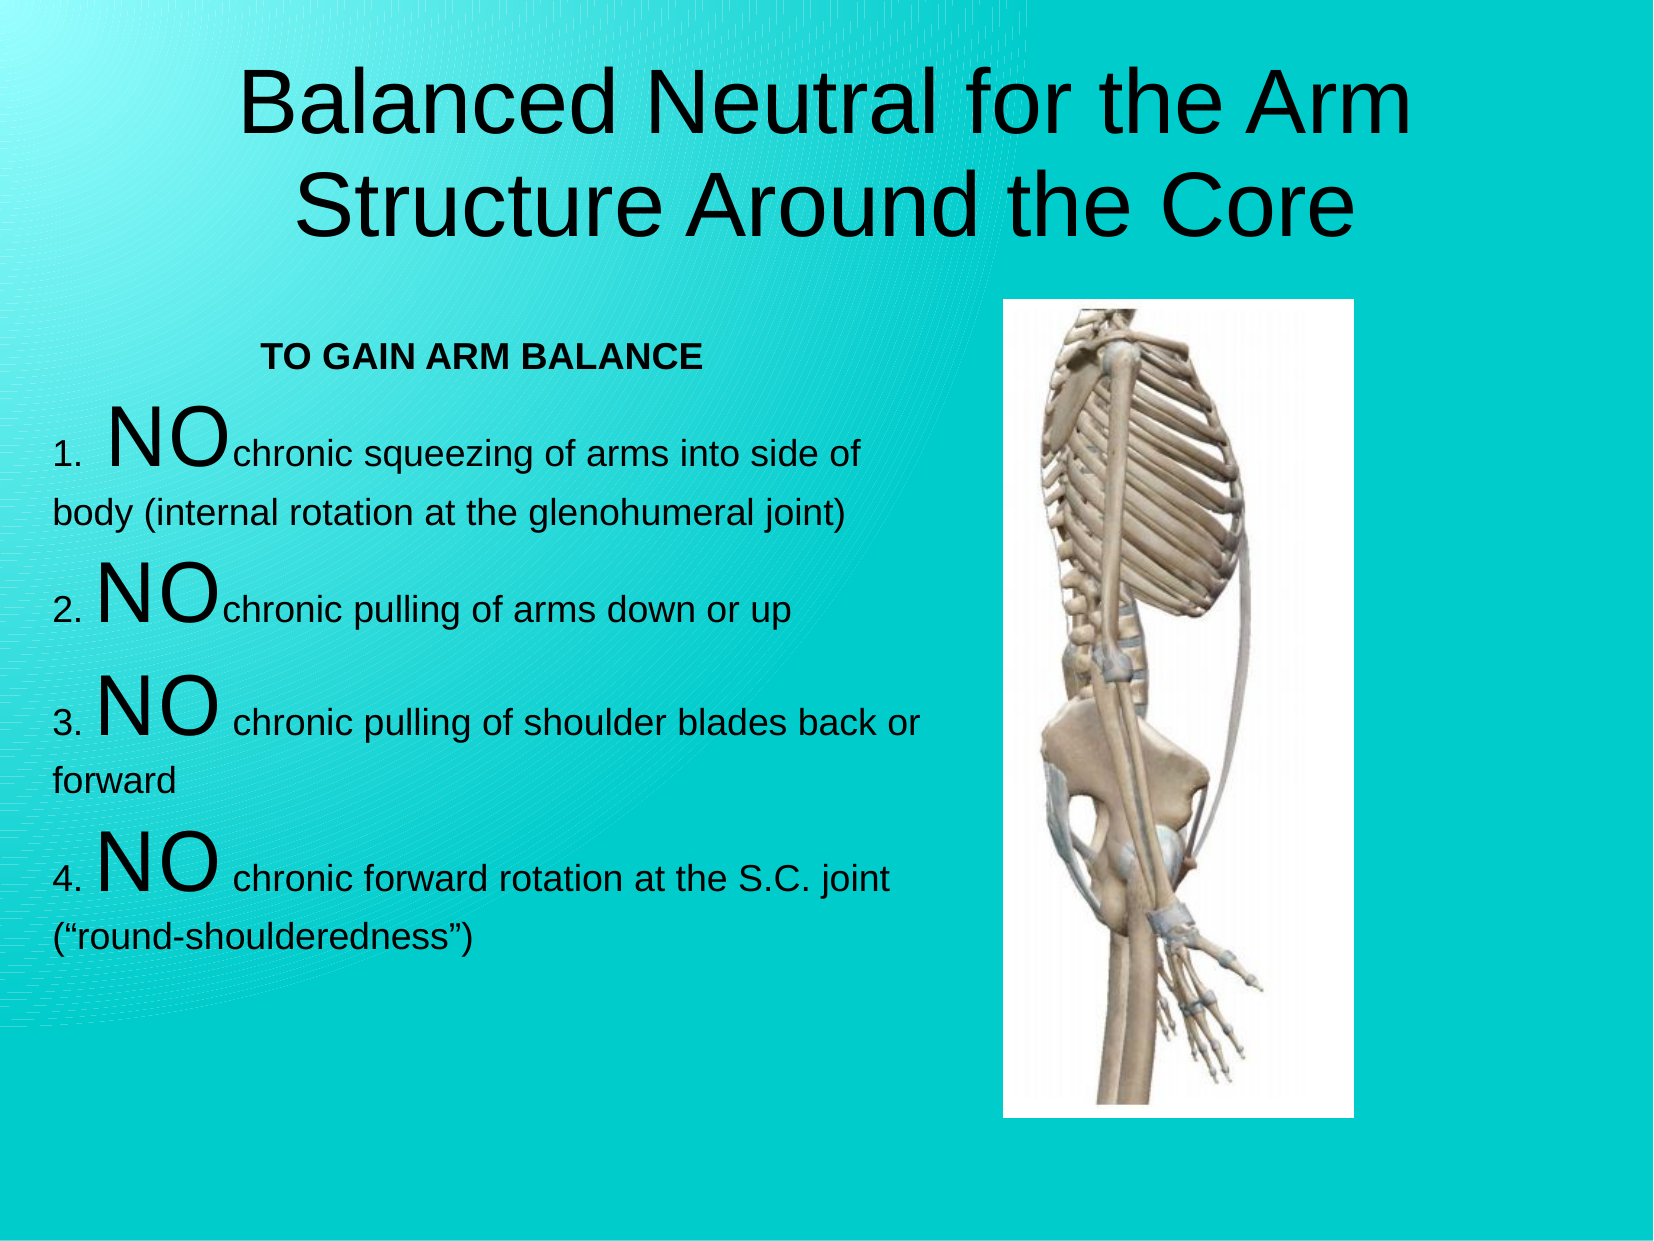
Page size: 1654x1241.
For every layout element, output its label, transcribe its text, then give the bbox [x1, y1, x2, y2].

picture [1003, 299, 1354, 1118]
text_box TO GAIN ARM BALANCE 1. NOchronic squeezing of arms into side of body (internal rotation at the glenohumeral joint) 2. NOchronic pulling of arms down or up 3. NO chronic pulling of shoulder blades back or forward 4. NO chronic forward rotation at the S.C. joint​ (“round-shoulderedness”) [37, 328, 938, 1088]
title Balanced Neutral for the Arm Structure Around the Core [82, 49, 1571, 257]
